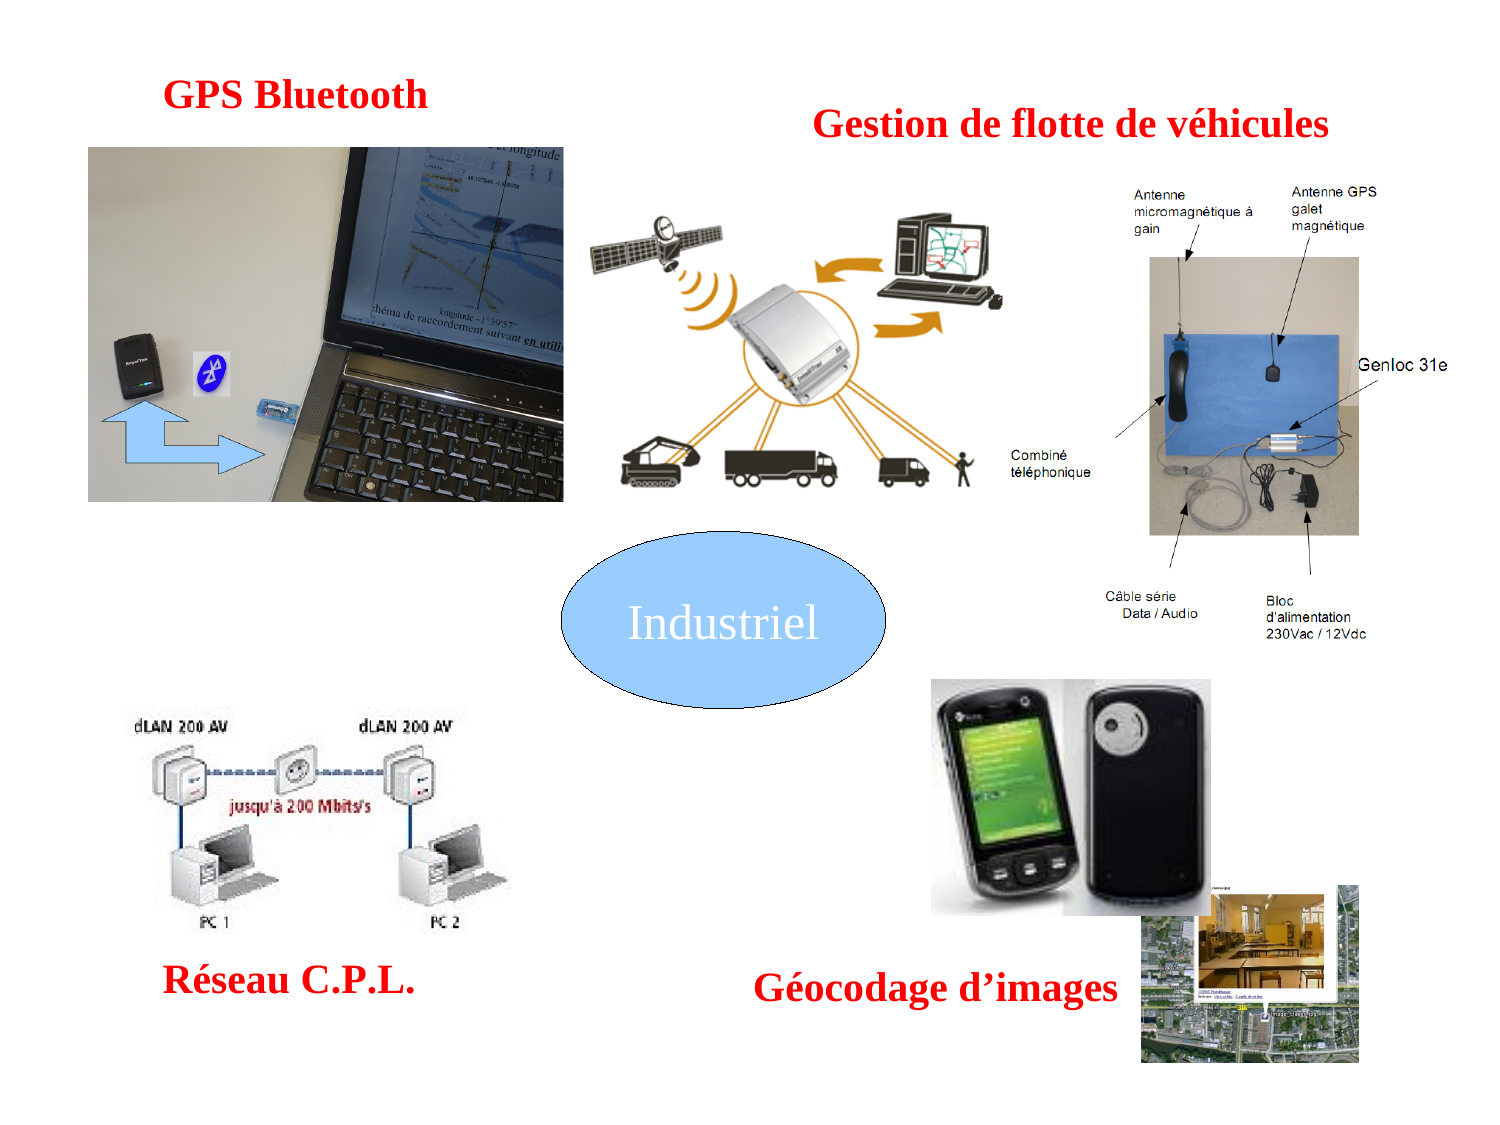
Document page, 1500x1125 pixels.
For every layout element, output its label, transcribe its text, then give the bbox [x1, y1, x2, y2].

picture [88, 147, 564, 502]
text_box Géocodage d’images [738, 952, 1152, 1034]
picture [931, 679, 1359, 1063]
text_box Réseau C.P.L. [147, 944, 489, 1093]
text_box Industriel [561, 531, 886, 709]
picture [589, 177, 1473, 650]
text_box Gestion de flotte de véhicules [797, 88, 1453, 154]
picture [118, 676, 558, 975]
text_box GPS Bluetooth [147, 59, 489, 148]
